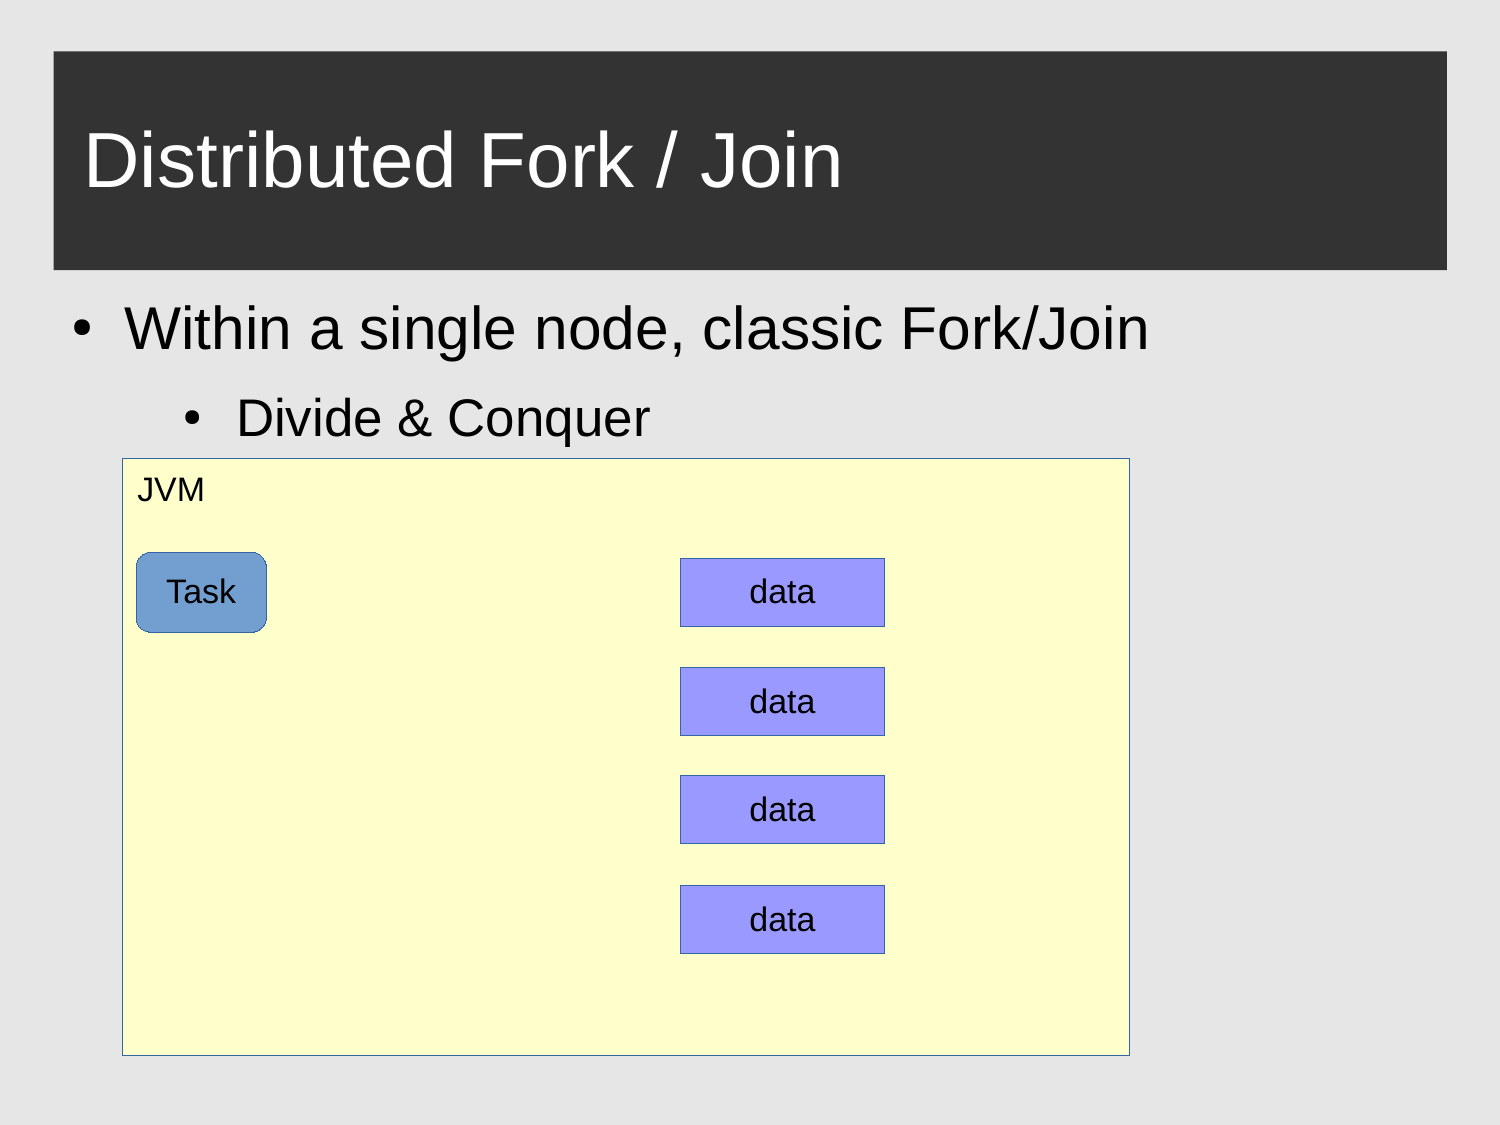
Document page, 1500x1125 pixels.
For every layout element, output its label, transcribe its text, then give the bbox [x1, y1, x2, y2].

text_box [122, 458, 1130, 1056]
text_box JVM [122, 463, 286, 558]
text_box data [680, 558, 885, 627]
title Distributed Fork / Join [53, 51, 1447, 271]
list Within a single node, classic Fork/Join Divide & Conquer [53, 294, 1447, 991]
text_box data [680, 885, 885, 954]
text_box data [680, 667, 885, 736]
text_box Task [136, 552, 267, 633]
text_box data [680, 775, 885, 844]
